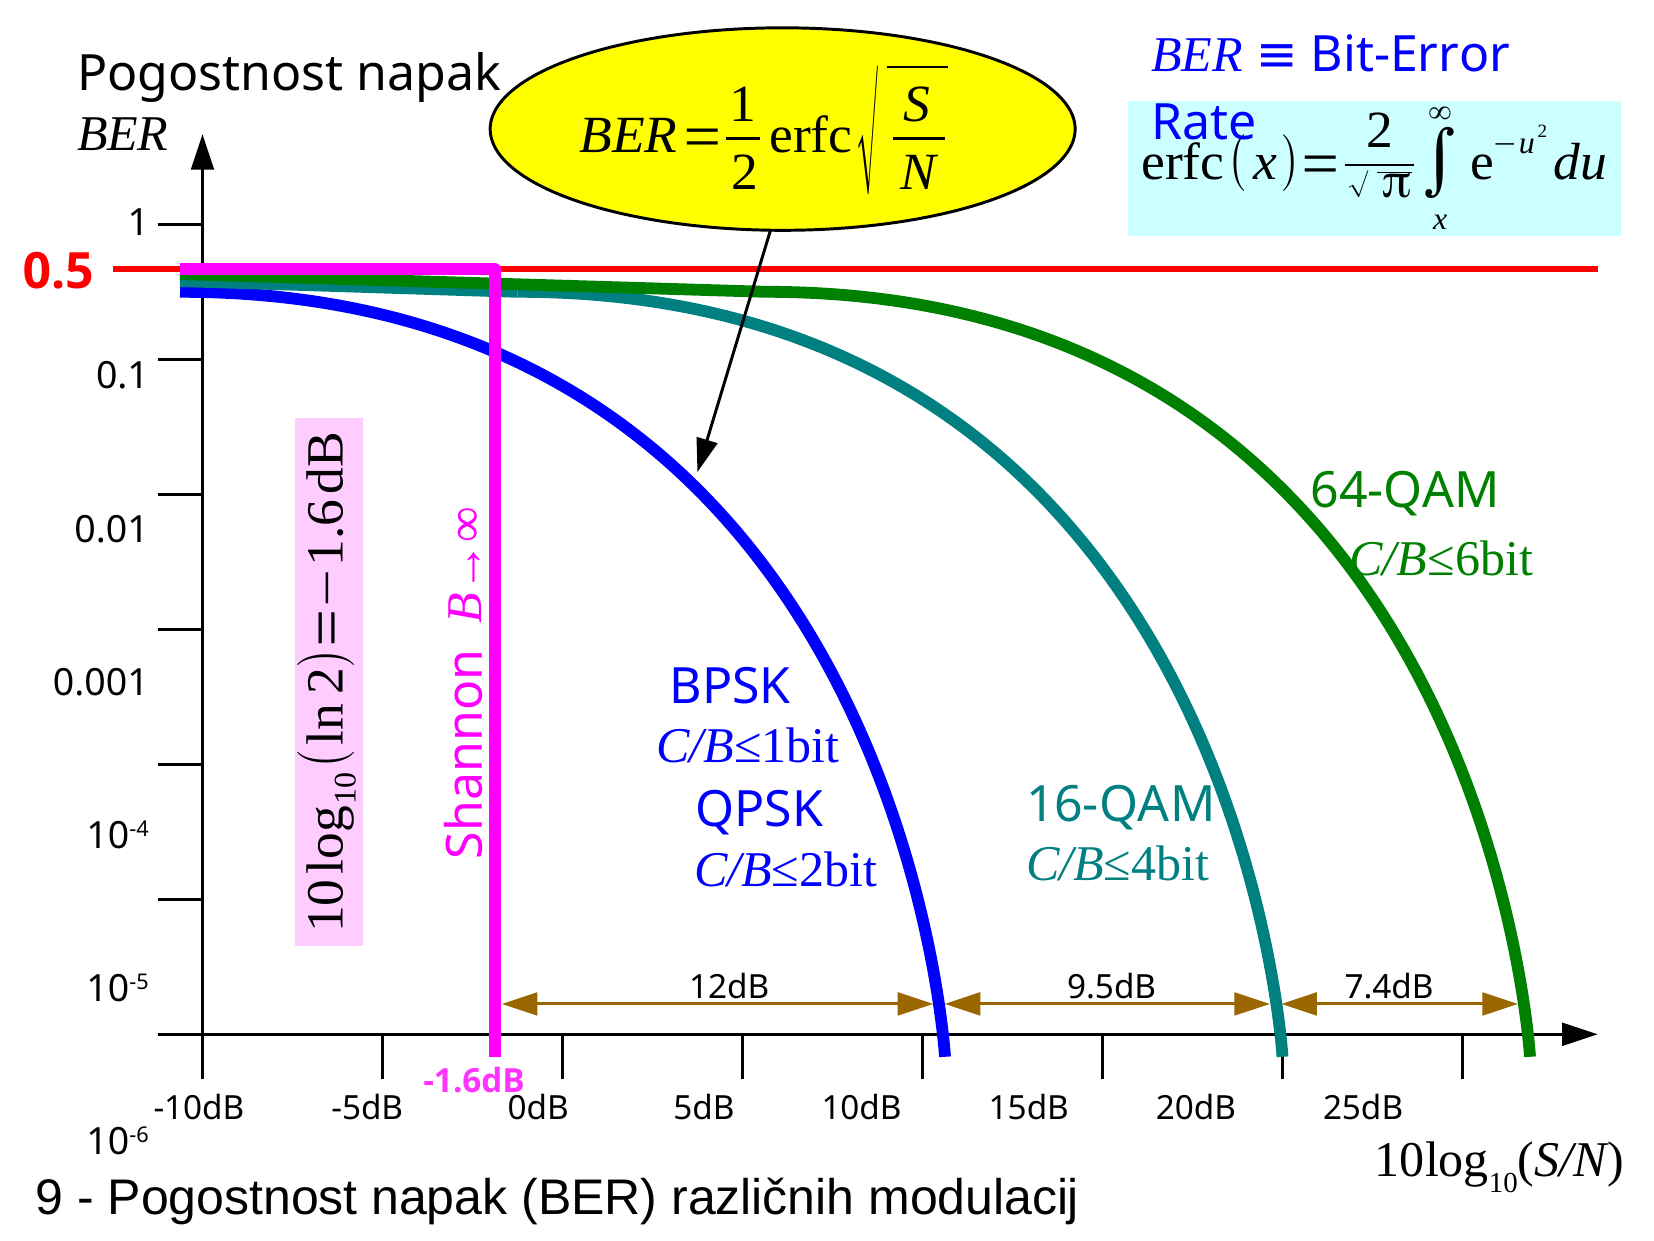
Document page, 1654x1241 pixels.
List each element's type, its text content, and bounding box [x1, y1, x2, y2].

text_box 10log10(S/N) [1375, 1131, 1624, 1200]
text_box 16-QAM C/B≤4bit [1026, 767, 1226, 889]
text_box Pogostnost napak BER [77, 37, 470, 158]
text_box Shannon B→∞ [428, 512, 490, 860]
chart [295, 418, 363, 947]
text_box 9 - Pogostnost napak (BER) različnih modulacij [35, 1169, 1099, 1226]
text_box 64-QAM C/B≤6bit [1310, 454, 1558, 576]
text_box 7.4dB [1344, 962, 1430, 1002]
text_box -1.6dB [423, 1057, 535, 1098]
text_box BER ≡ Bit-Error Rate [1151, 17, 1619, 79]
chart [1127, 100, 1622, 237]
text_box 9.5dB [1067, 962, 1152, 1003]
text_box 0.5 [22, 234, 102, 296]
text_box BPSK C/B≤1bit QPSK C/B≤2bit [656, 649, 878, 883]
text_box 12dB [689, 962, 768, 1003]
text_box -10dB -5dB 0dB 5dB 10dB 15dB 20dB 25dB [153, 1084, 1496, 1125]
text_box [490, 27, 1076, 231]
text_box 1 0.1 0.01 0.001 10-4 10-5 10-6 [52, 195, 147, 1056]
chart [563, 63, 961, 203]
